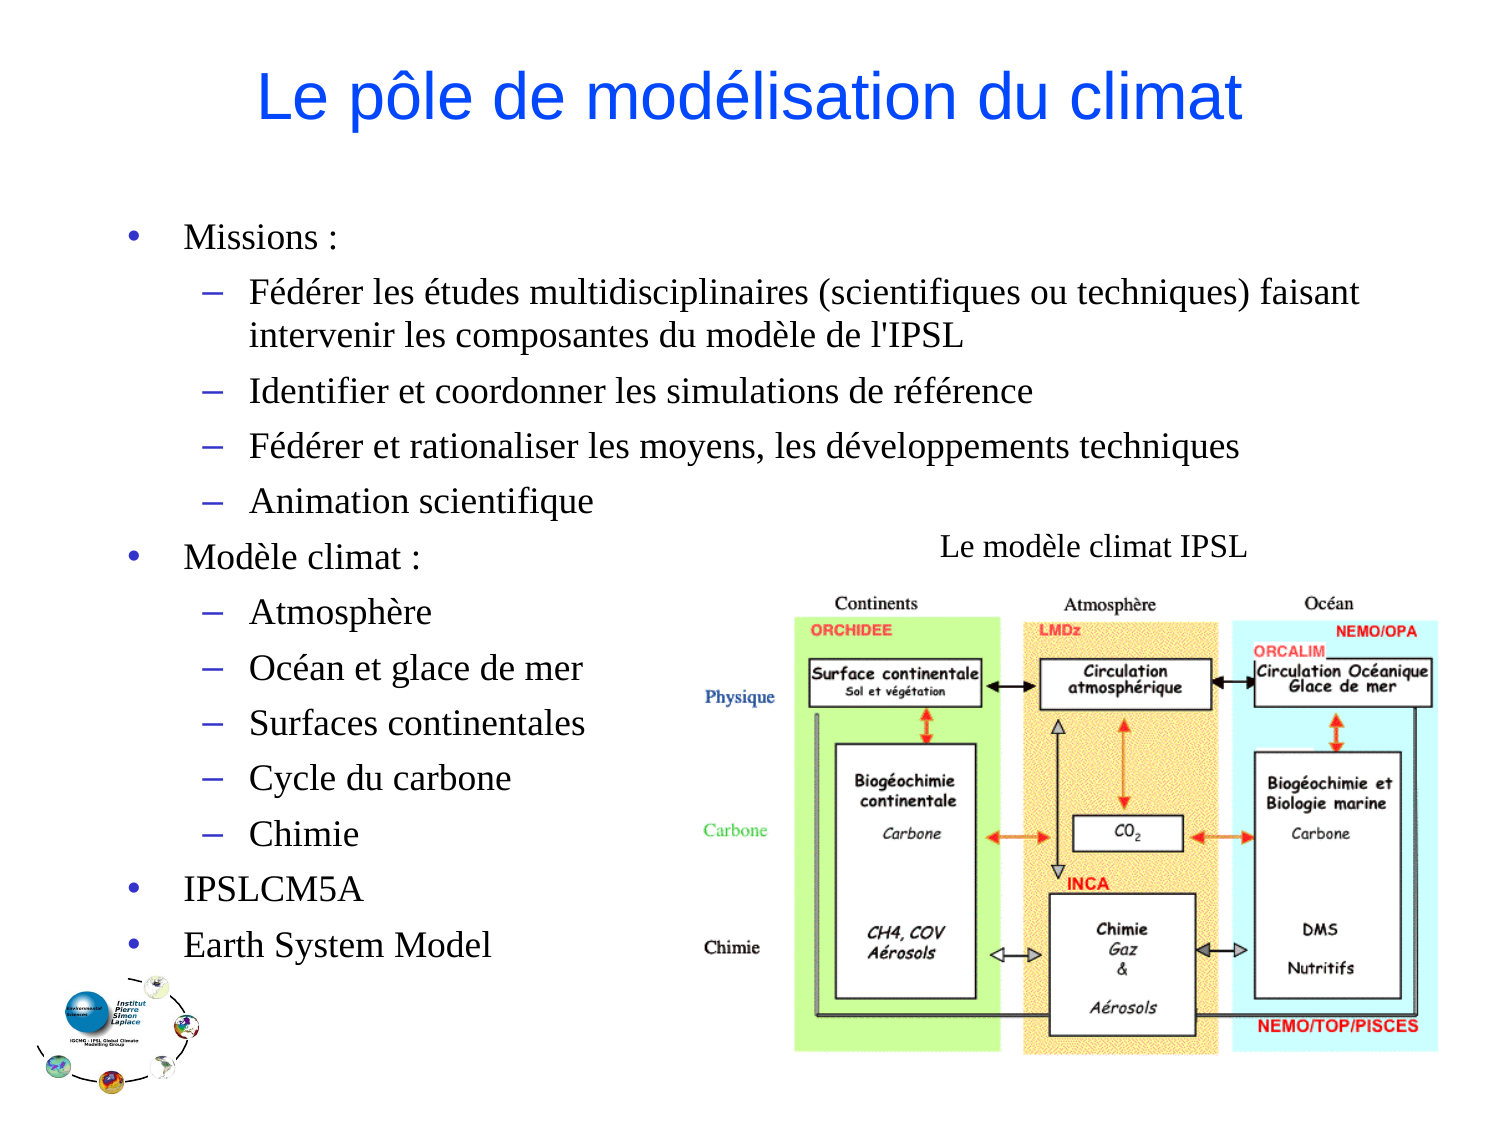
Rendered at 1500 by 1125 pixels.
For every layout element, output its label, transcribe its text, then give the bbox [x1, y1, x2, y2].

text_box Missions : Fédérer les études multidisciplinaires (scientifiques ou techniques) faisant intervenir les composantes du modèle de l'IPSL Identifier et coordonner les simulations de référence Fédérer et rationaliser les moyens, les développements techniques Animation scientifique Modèle climat : Atmosphère Océan et glace de mer Surfaces continentales Cycle du carbone Chimie IPSLCM5A Earth System Model [112, 207, 1388, 1029]
picture [97, 1069, 125, 1095]
picture [675, 587, 1473, 1082]
picture [148, 1054, 176, 1080]
picture [172, 1029, 200, 1040]
text_box Le pôle de modélisation du climat [75, 45, 1426, 233]
picture [65, 990, 146, 1048]
picture [44, 1054, 72, 1079]
text_box Le modèle climat IPSL [925, 516, 1264, 572]
